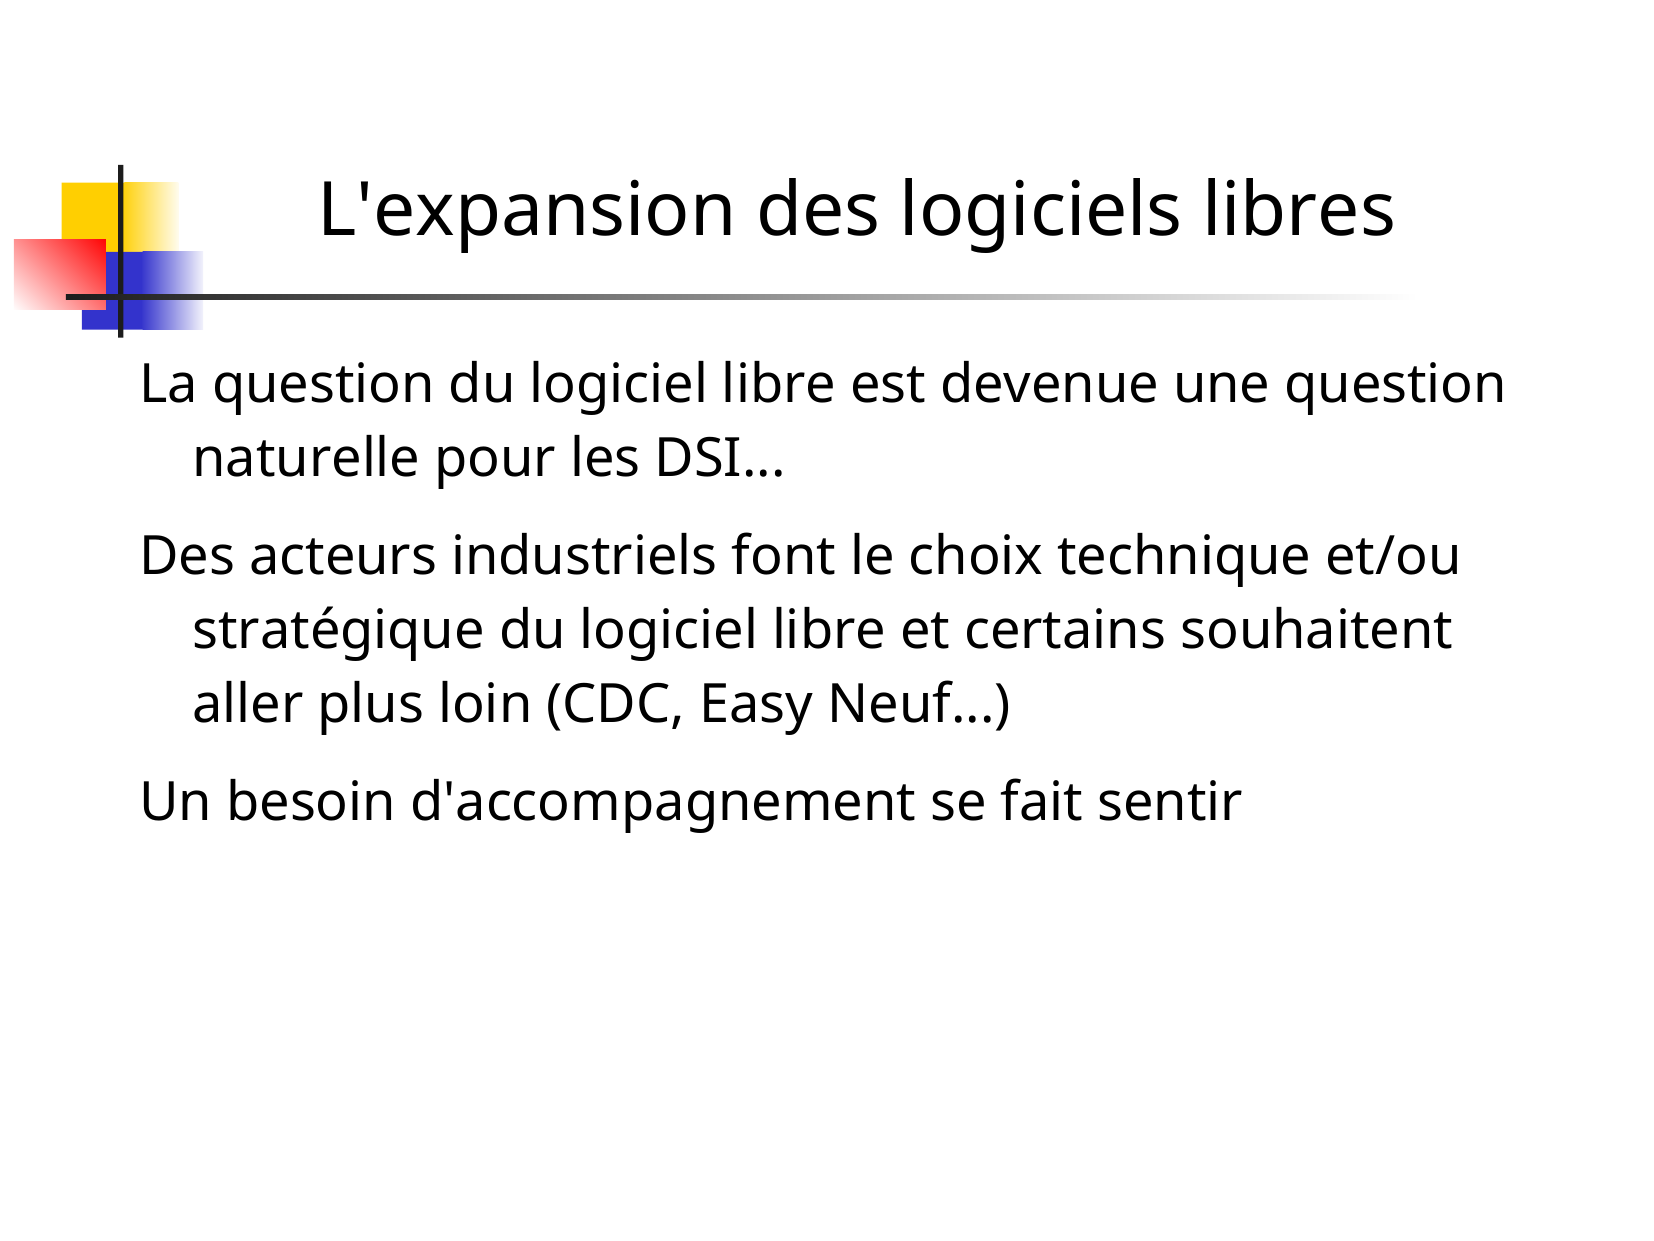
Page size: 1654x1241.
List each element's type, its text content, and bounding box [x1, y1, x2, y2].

list La question du logiciel libre est devenue une question naturelle pour les DSI... Des acteurs industriels font le choix technique et/ou stratégique du logiciel libre et certains souhaitent aller plus loin (CDC, Easy Neuf...) Un besoin d'accompagnement se fait sentir [121, 344, 1534, 1112]
title L'expansion des logiciels libres [121, 110, 1534, 303]
